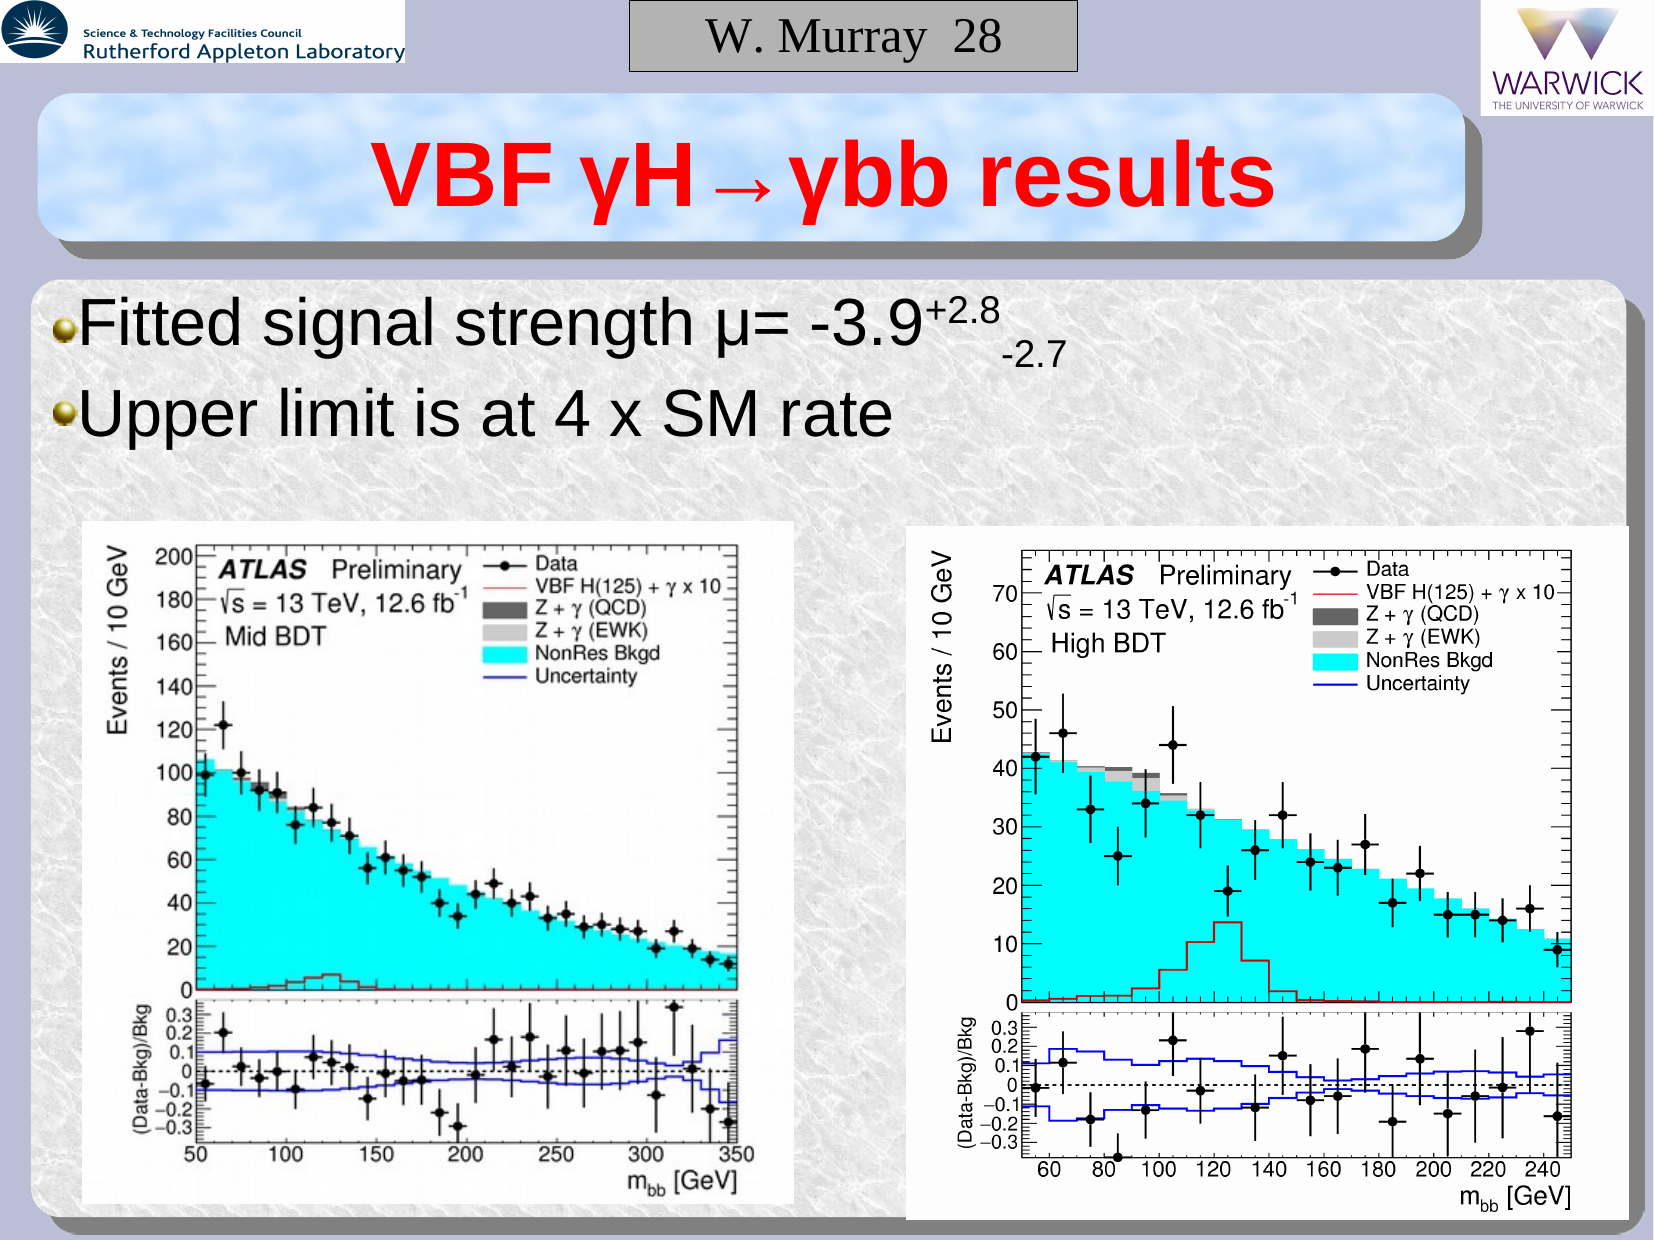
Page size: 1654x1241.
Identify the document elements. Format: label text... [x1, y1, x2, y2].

picture [30, 279, 1629, 1220]
picture [1480, 0, 1654, 116]
picture [37, 93, 1452, 242]
list Fitted signal strength μ= -3.9+2.8-2.7 Upper limit is at 4 x SM rate [53, 285, 1592, 1193]
title VBF γH→γbb results [90, 101, 1584, 249]
picture [0, 0, 405, 63]
